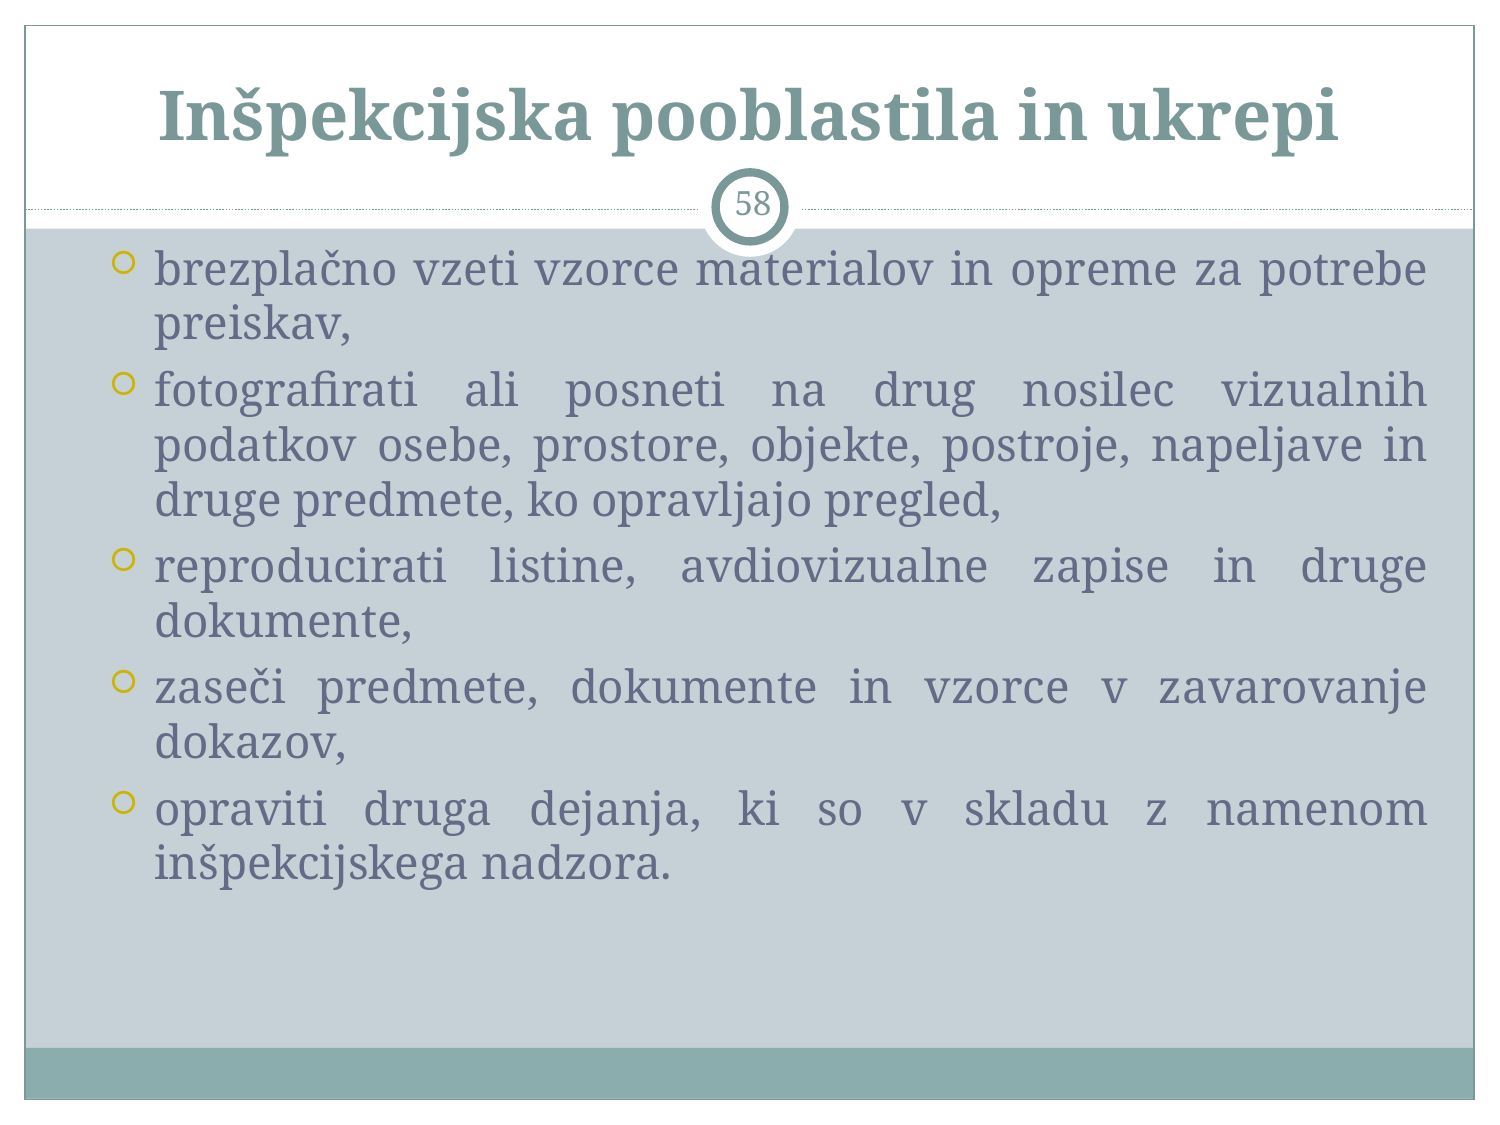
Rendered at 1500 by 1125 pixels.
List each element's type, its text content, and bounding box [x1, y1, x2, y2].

list brezplačno vzeti vzorce materialov in opreme za potrebe preiskav, fotografirati ali posneti na drug nosilec vizualnih podatkov osebe, prostore, objekte, postroje, napeljave in druge predmete, ko opravljajo pregled, reproducirati listine, avdiovizualne zapise in druge dokumente, zaseči predmete, dokumente in vzorce v zavarovanje dokazov, opraviti druga dejanja, ki so v skladu z namenom inšpekcijskega nadzora. [49, 231, 1445, 1001]
text_box <number> [715, 168, 791, 241]
title Inšpekcijska pooblastila in ukrepi [49, 37, 1450, 162]
